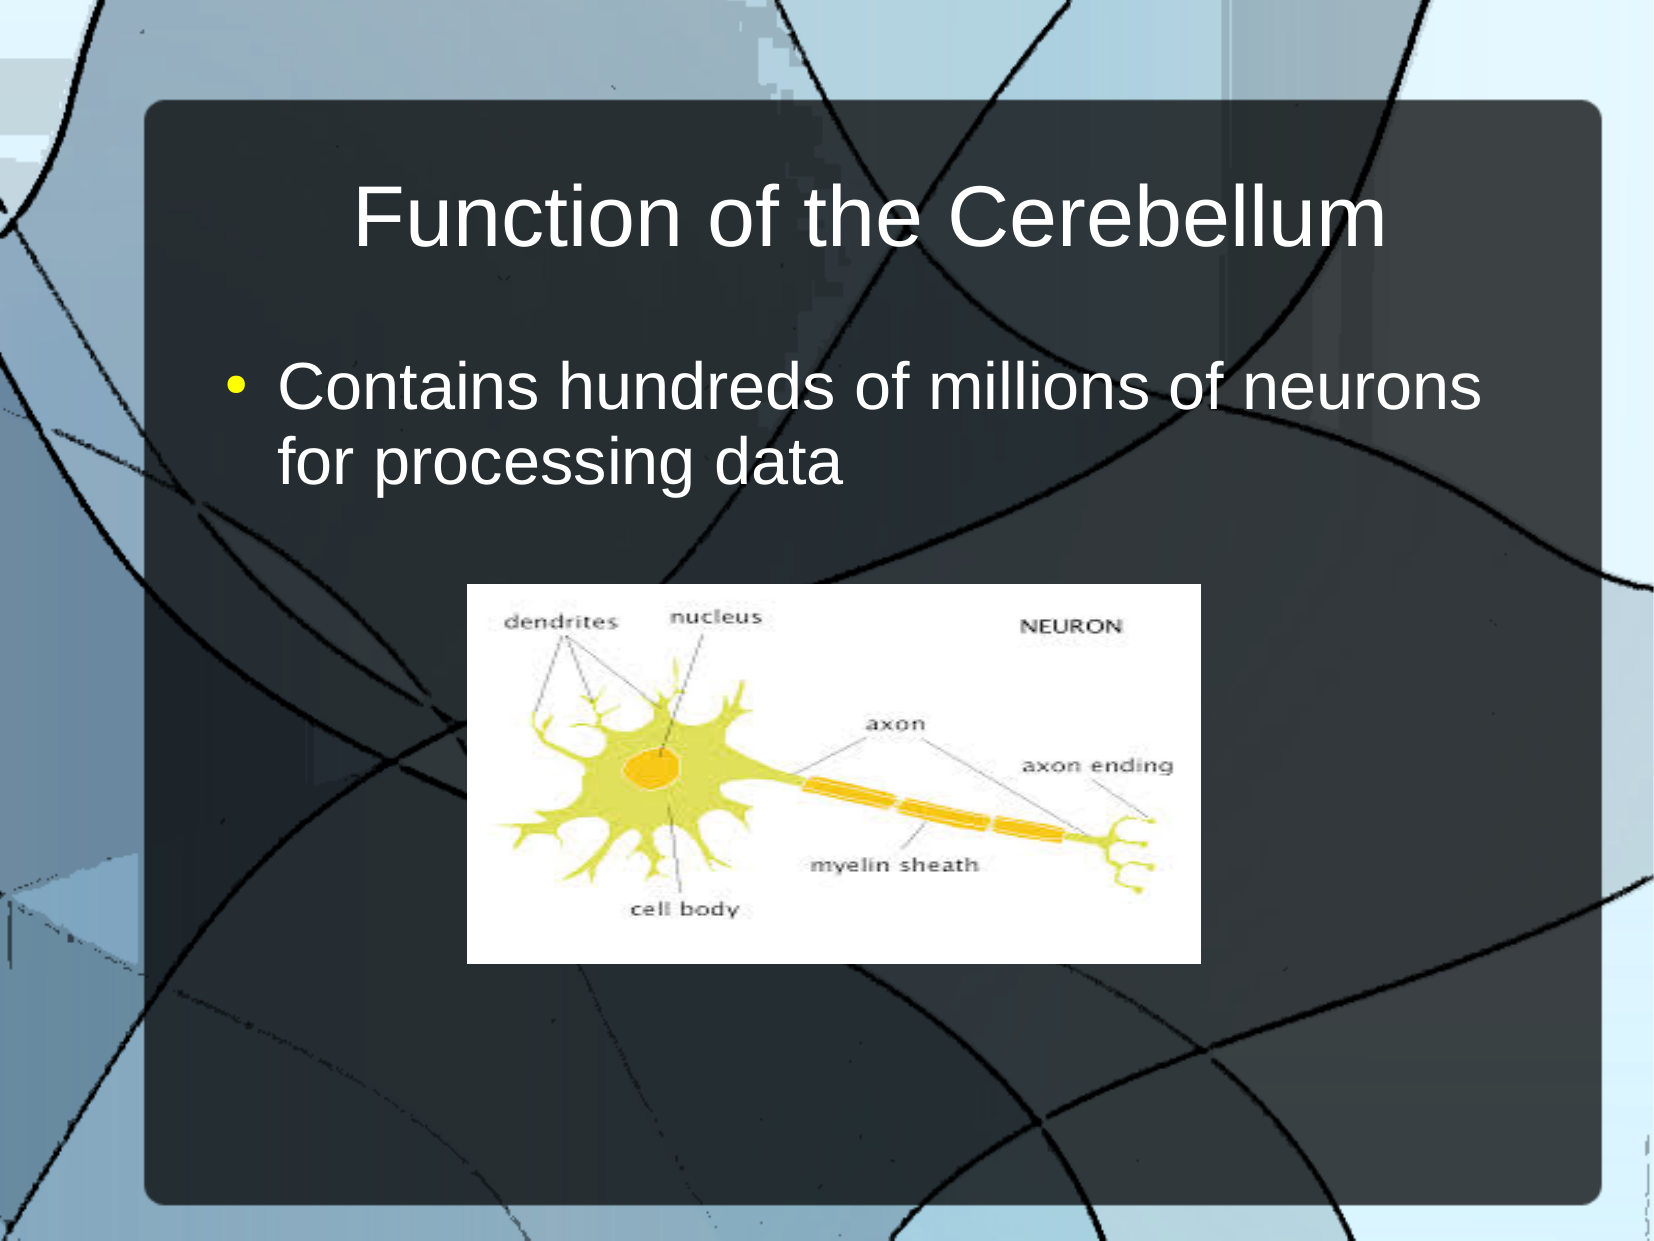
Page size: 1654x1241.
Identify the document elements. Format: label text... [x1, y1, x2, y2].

list Contains hundreds of millions of neurons for processing data [206, 349, 1571, 1034]
picture [0, 0, 1654, 1241]
title Function of the Cerebellum [159, 108, 1583, 325]
